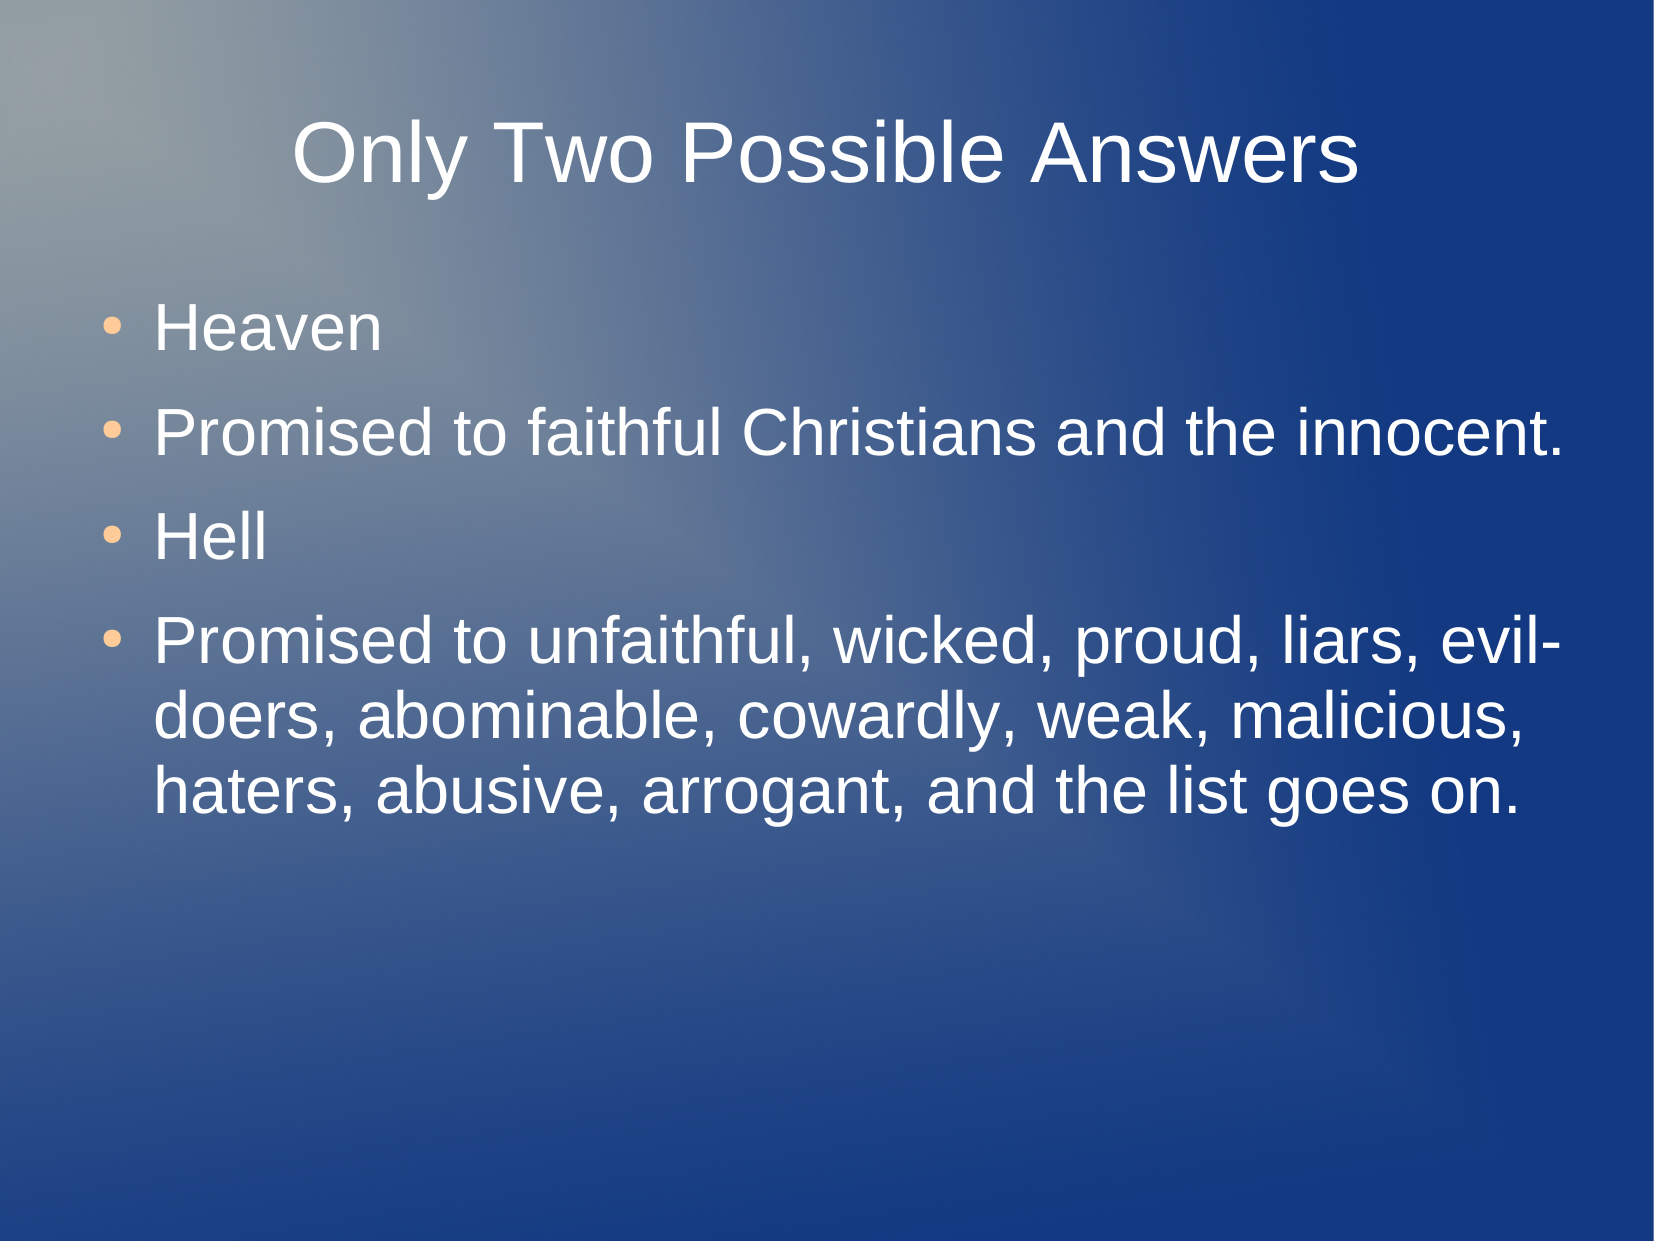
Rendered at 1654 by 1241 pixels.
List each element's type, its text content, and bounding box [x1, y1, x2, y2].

title Only Two Possible Answers [82, 49, 1571, 257]
list Heaven Promised to faithful Christians and the innocent. Hell Promised to unfaithful, wicked, proud, liars, evil-doers, abominable, cowardly, weak, malicious, haters, abusive, arrogant, and the list goes on. [82, 290, 1571, 1109]
picture [0, 0, 1654, 1241]
